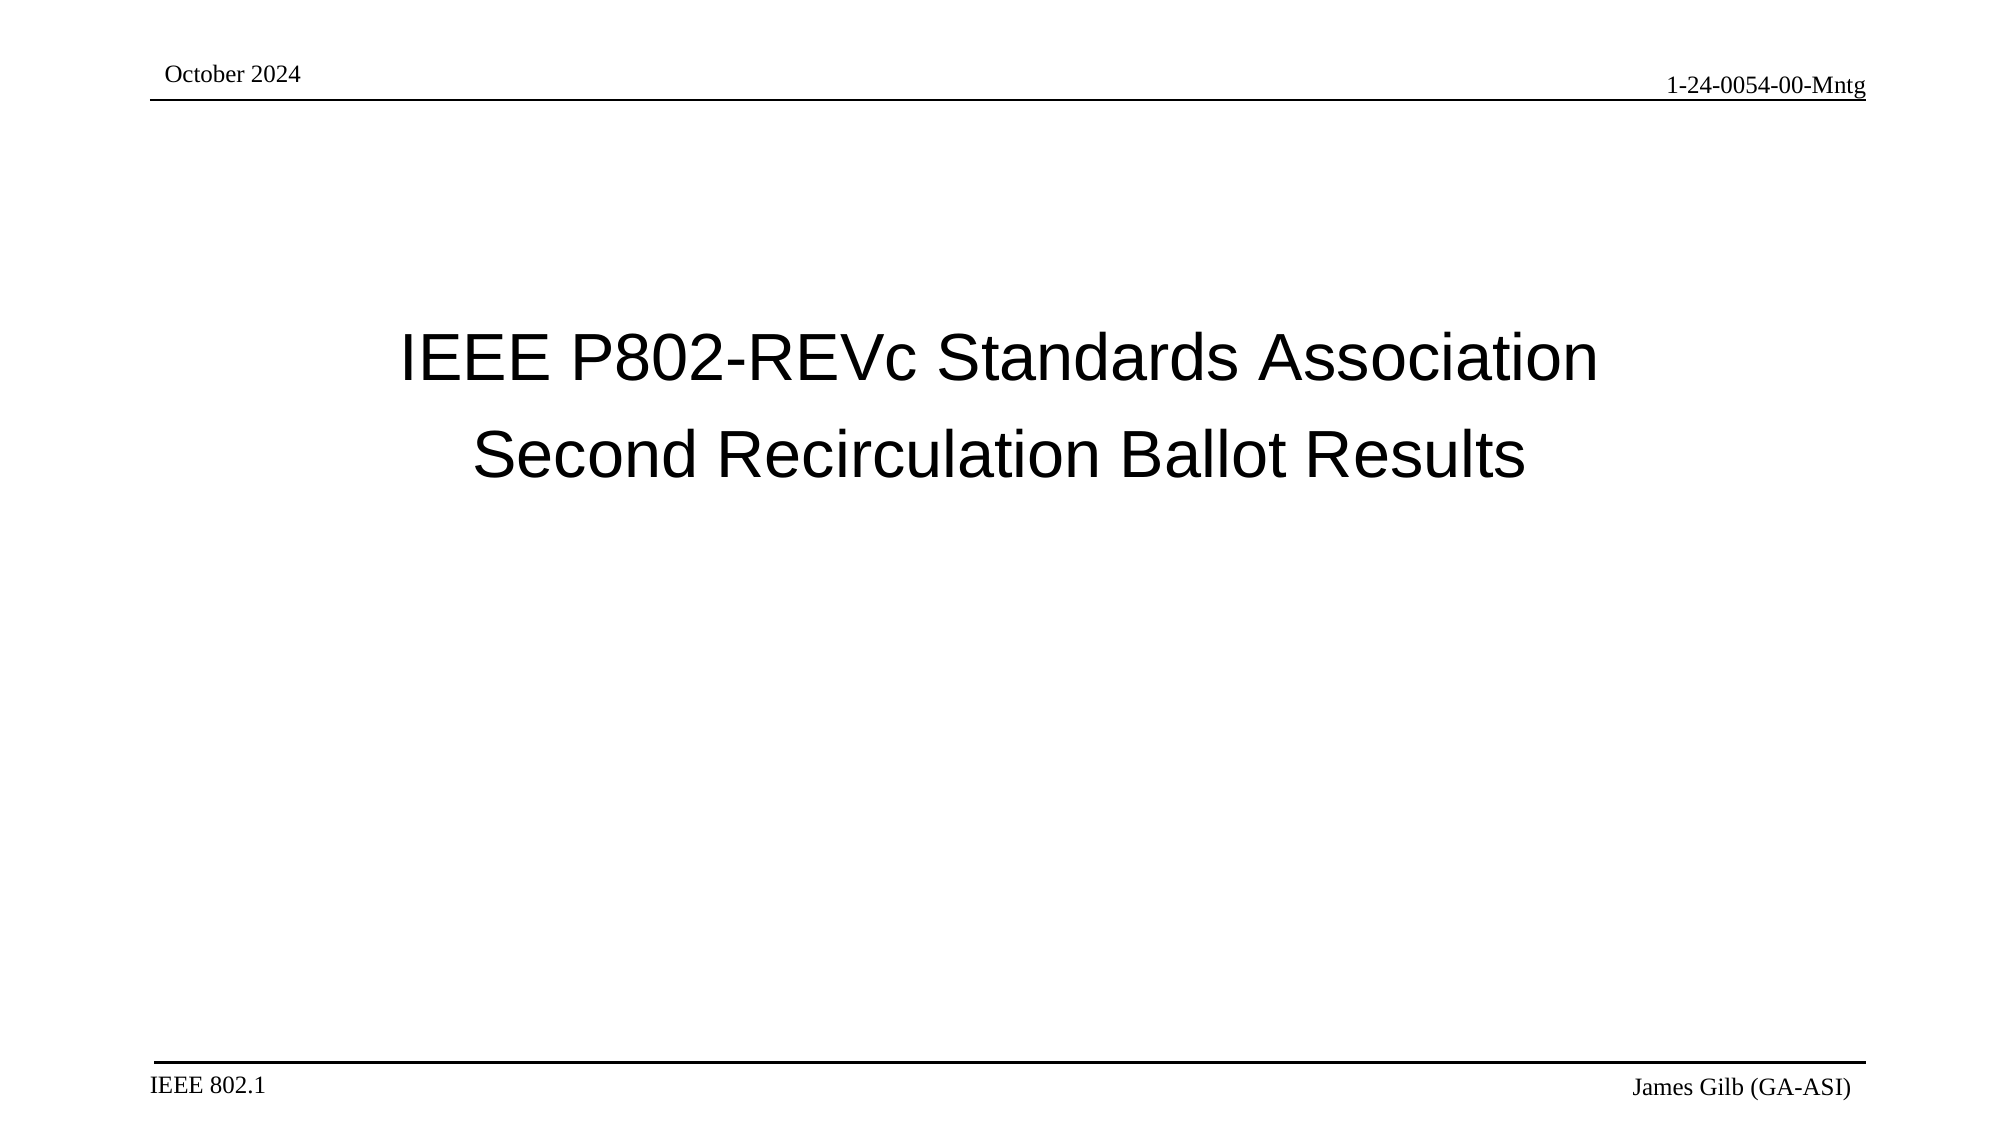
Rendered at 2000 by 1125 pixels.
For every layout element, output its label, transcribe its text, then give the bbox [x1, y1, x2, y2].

subtitle IEEE P802-REVc Standards Association Second Recirculation Ballot Results [125, 112, 1876, 693]
